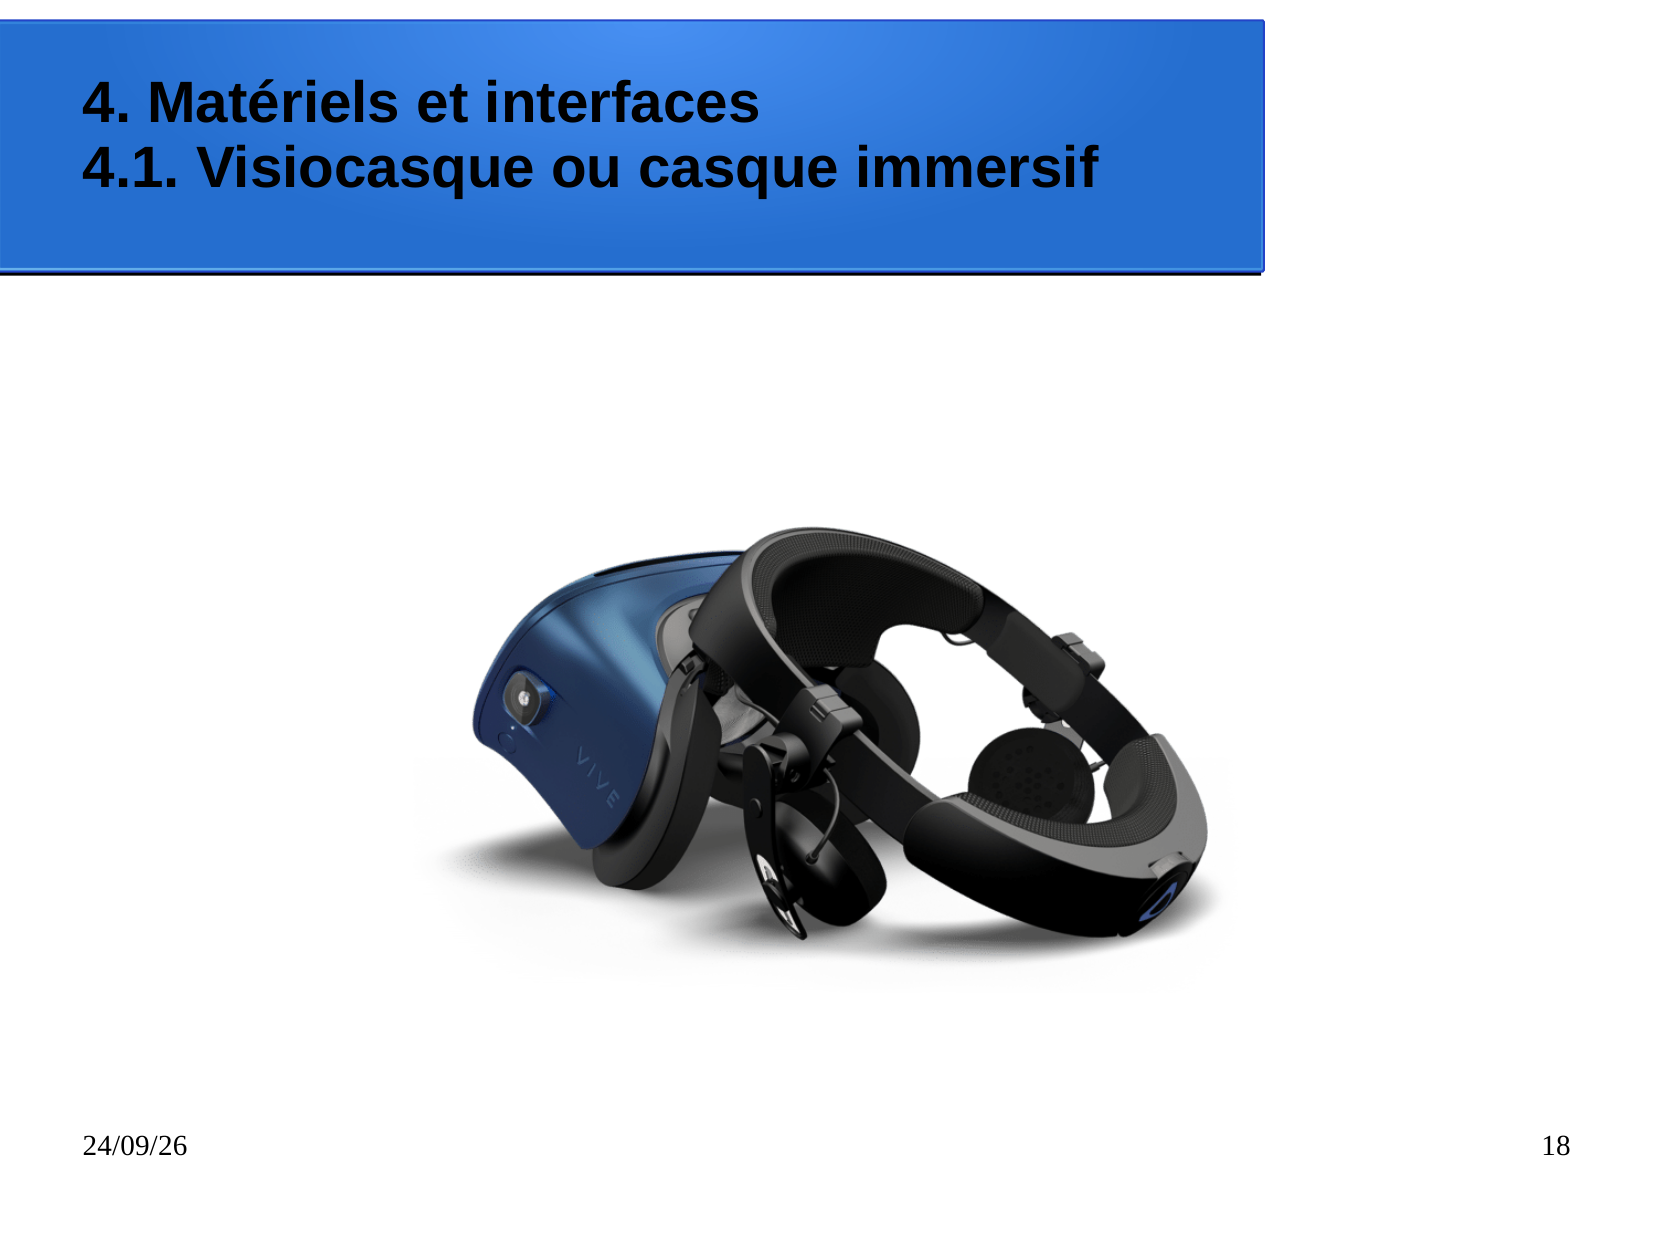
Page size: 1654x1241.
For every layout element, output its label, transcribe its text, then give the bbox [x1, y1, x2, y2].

title 4. Matériels et interfaces 4.1. Visiocasque ou casque immersif [82, 69, 1264, 238]
picture [413, 503, 1241, 993]
subtitle [82, 324, 1571, 1241]
